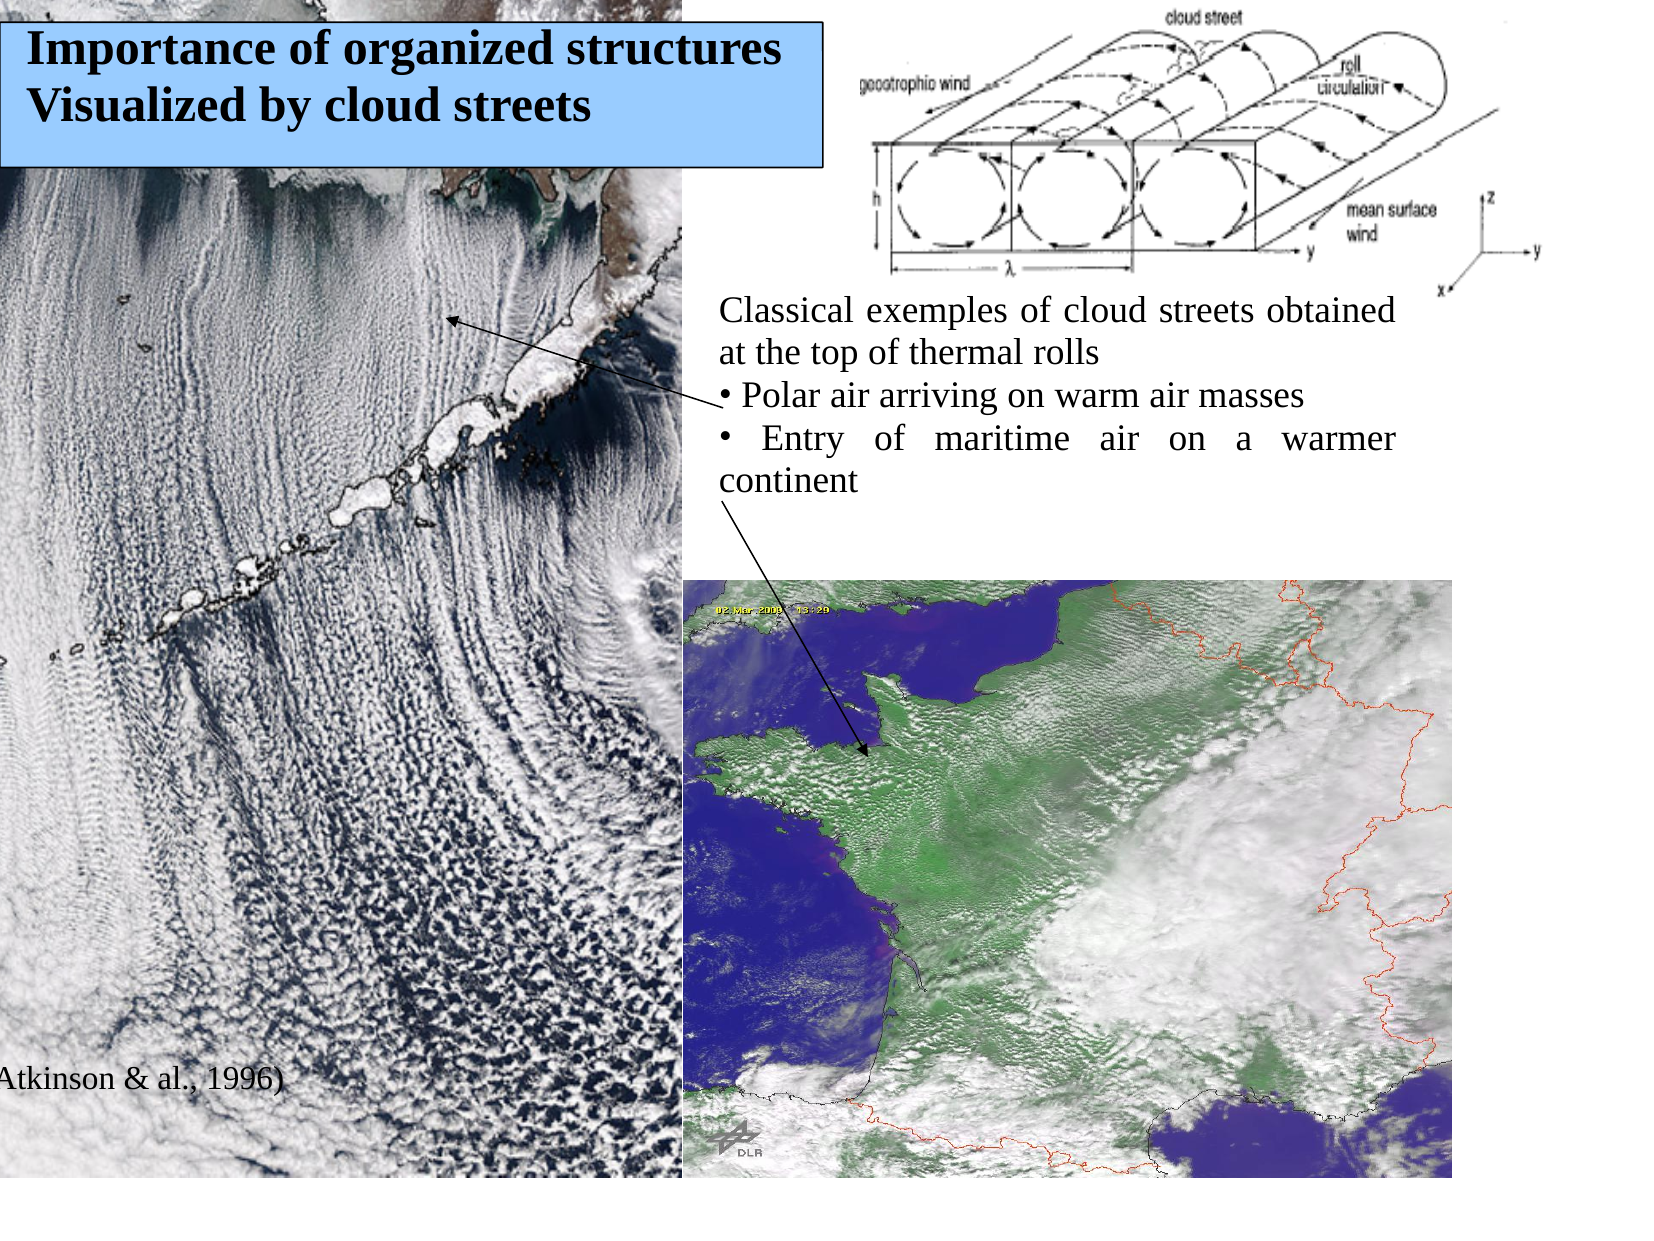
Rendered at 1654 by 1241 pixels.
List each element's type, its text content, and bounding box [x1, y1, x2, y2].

picture [860, 0, 1555, 321]
text_box [0, 22, 823, 168]
picture [683, 580, 1457, 1178]
text_box Classical exemples of cloud streets obtained at the top of thermal rolls Polar air arriving on warm air masses Entry of maritime air on a warmer continent [703, 280, 1412, 509]
picture [0, 0, 682, 22]
text_box Importance of organized structures Visualized by cloud streets [11, 11, 808, 157]
text_box (Atkinson & al., 1996)‏ [0, 1057, 433, 1121]
picture [0, 168, 682, 1178]
